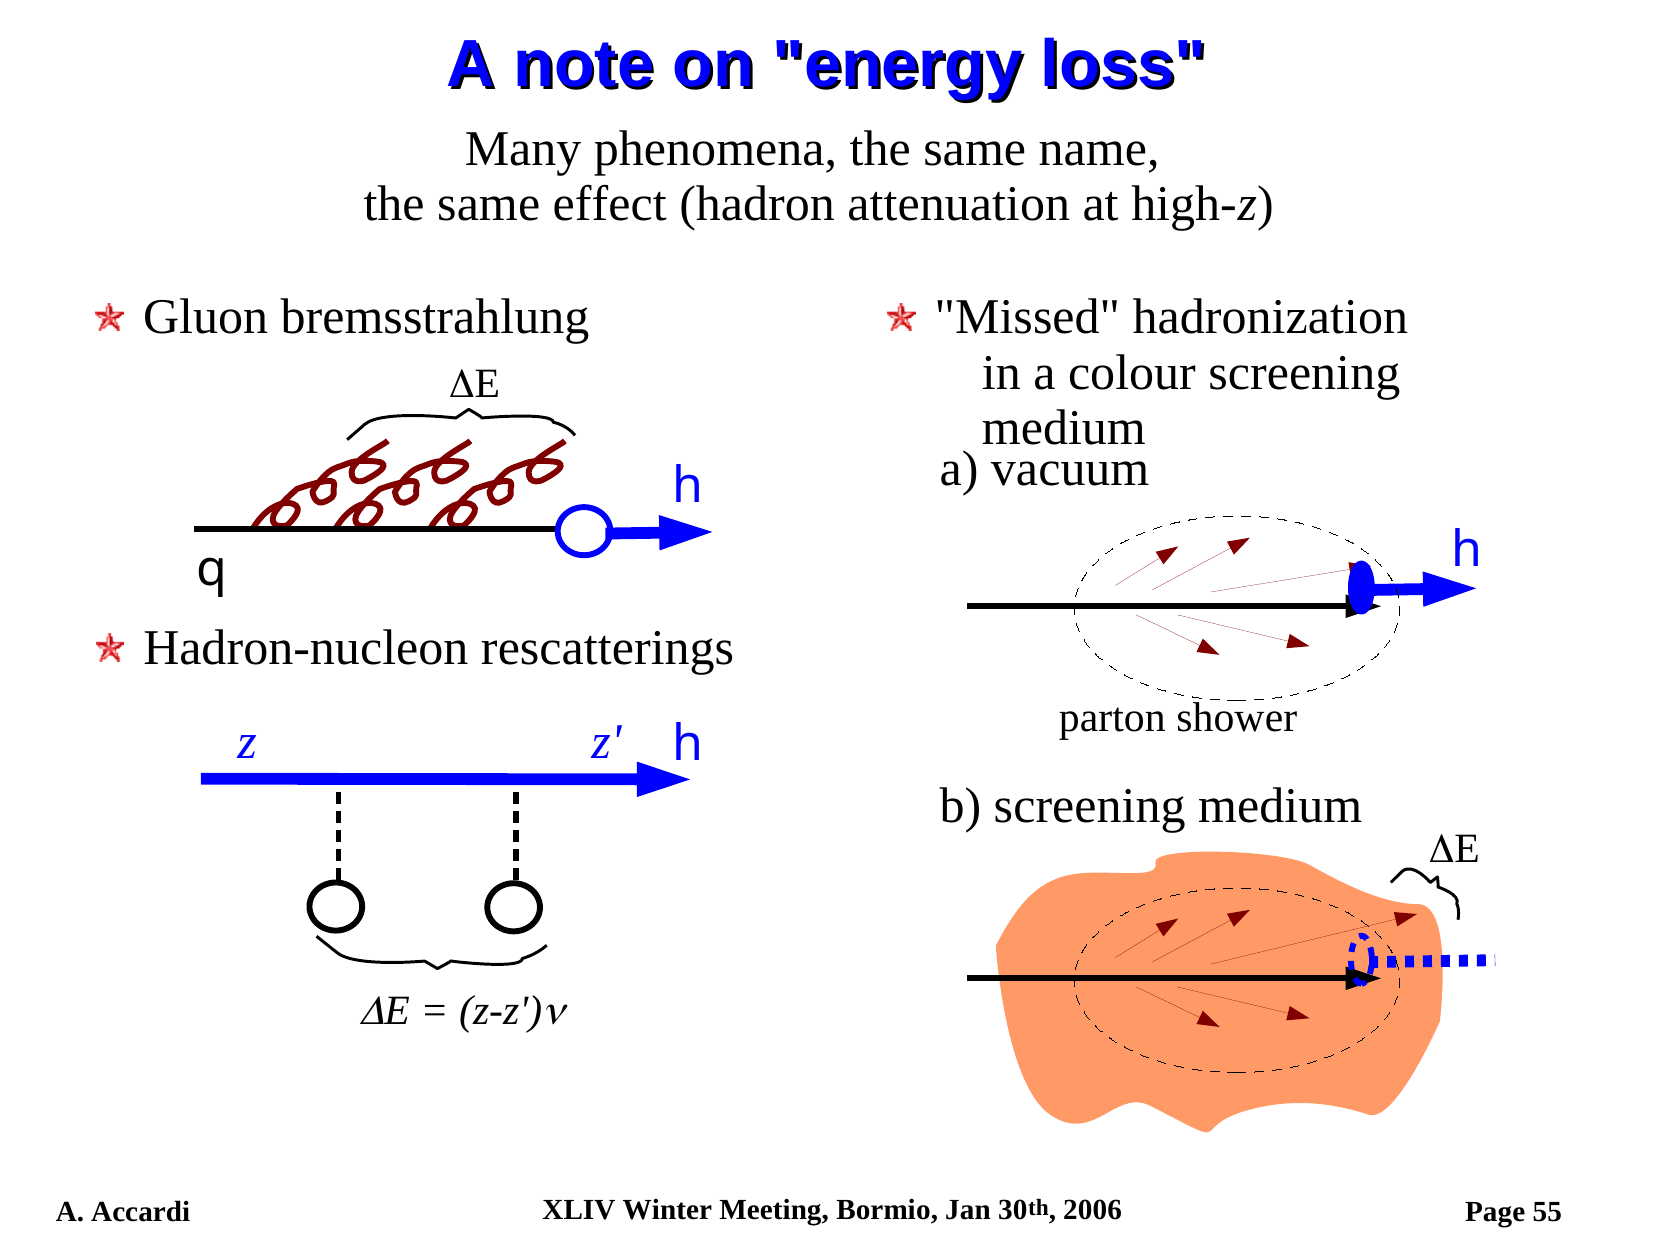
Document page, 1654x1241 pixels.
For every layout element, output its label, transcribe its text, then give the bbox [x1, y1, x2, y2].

text_box a) vacuum [939, 440, 1150, 502]
text_box XLIV Winter Meeting, Bormio, Jan 30th, 2006 [542, 1193, 1123, 1233]
text_box Many phenomena, the same name, the same effect (hadron attenuation at high-z) [363, 120, 1291, 242]
text_box [1350, 563, 1372, 612]
text_box [557, 507, 610, 556]
text_box DE [1428, 825, 1481, 881]
text_box Gluon bremsstrahlung [95, 289, 686, 350]
text_box h [672, 706, 707, 778]
text_box h [672, 448, 707, 520]
text_box b) screening medium [939, 777, 1363, 839]
text_box Hadron-nucleon rescatterings [96, 620, 829, 681]
text_box z [237, 713, 257, 774]
text_box A. Accardi [37, 1187, 209, 1241]
text_box DE [449, 360, 501, 416]
text_box z' [591, 713, 622, 774]
text_box h [1451, 512, 1486, 584]
text_box [487, 883, 541, 932]
text_box [309, 882, 363, 931]
text_box Page <number> [1465, 1195, 1654, 1234]
text_box parton shower [1058, 693, 1298, 745]
text_box "Missed" hadronization in a colour screening medium [887, 289, 1541, 411]
text_box DE = (z-z')n [358, 986, 565, 1042]
text_box [996, 851, 1443, 1133]
text_box A note on "energy loss" [29, 22, 1625, 109]
text_box q [196, 532, 231, 593]
